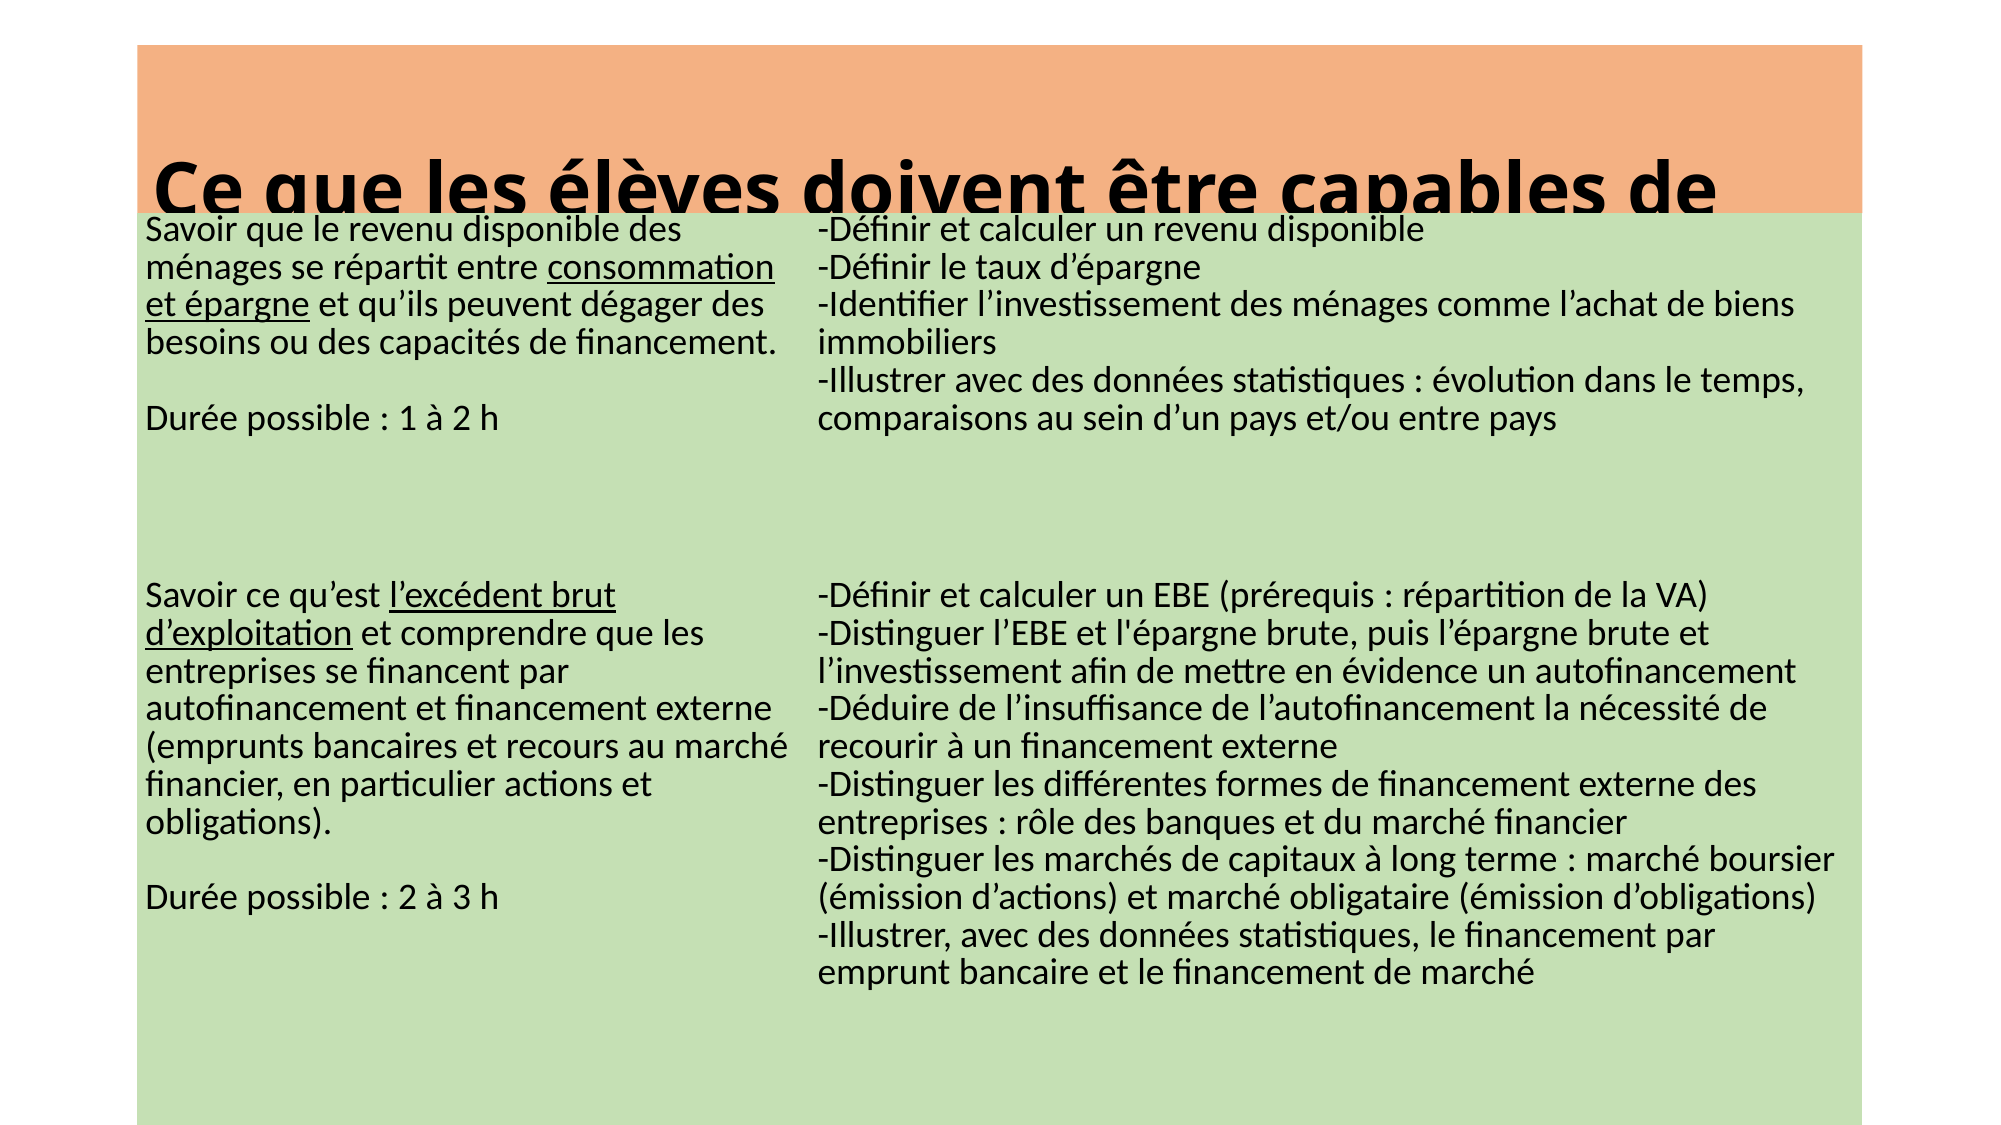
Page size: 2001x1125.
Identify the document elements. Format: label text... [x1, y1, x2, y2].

table_header -Définir et calculer un revenu disponible -Définir le taux d’épargne -Identifier l’investissement des ménages comme l’achat de biens immobiliers -Illustrer avec des données statistiques : évolution dans le temps, comparaisons au sein d’un pays et/ou entre pays [810, 213, 1862, 579]
table_cell -Définir et calculer un EBE (prérequis : répartition de la VA) -Distinguer l’EBE et l'épargne brute, puis l’épargne brute et l’investissement afin de mettre en évidence un autofinancement -Déduire de l’insuffisance de l’autofinancement la nécessité de recourir à un financement externe -Distinguer les différentes formes de financement externe des entreprises : rôle des banques et du marché financier -Distinguer les marchés de capitaux à long terme : marché boursier (émission d’actions) et marché obligataire (émission d’obligations) -Illustrer, avec des données statistiques, le financement par emprunt bancaire et le financement de marché [810, 579, 1862, 1125]
table_cell Savoir ce qu’est l’excédent brut d’exploitation et comprendre que les entreprises se financent par autofinancement et financement externe (emprunts bancaires et recours au marché financier, en particulier actions et obligations). Durée possible : 2 à 3 h [137, 579, 810, 1125]
table_header Savoir que le revenu disponible des ménages se répartit entre consommation et épargne et qu’ils peuvent dégager des besoins ou des capacités de financement. Durée possible : 1 à 2 h [137, 213, 810, 579]
title Ce que les élèves doivent être capables de faire à la fin du cours (10 heures) : [137, 45, 1863, 214]
